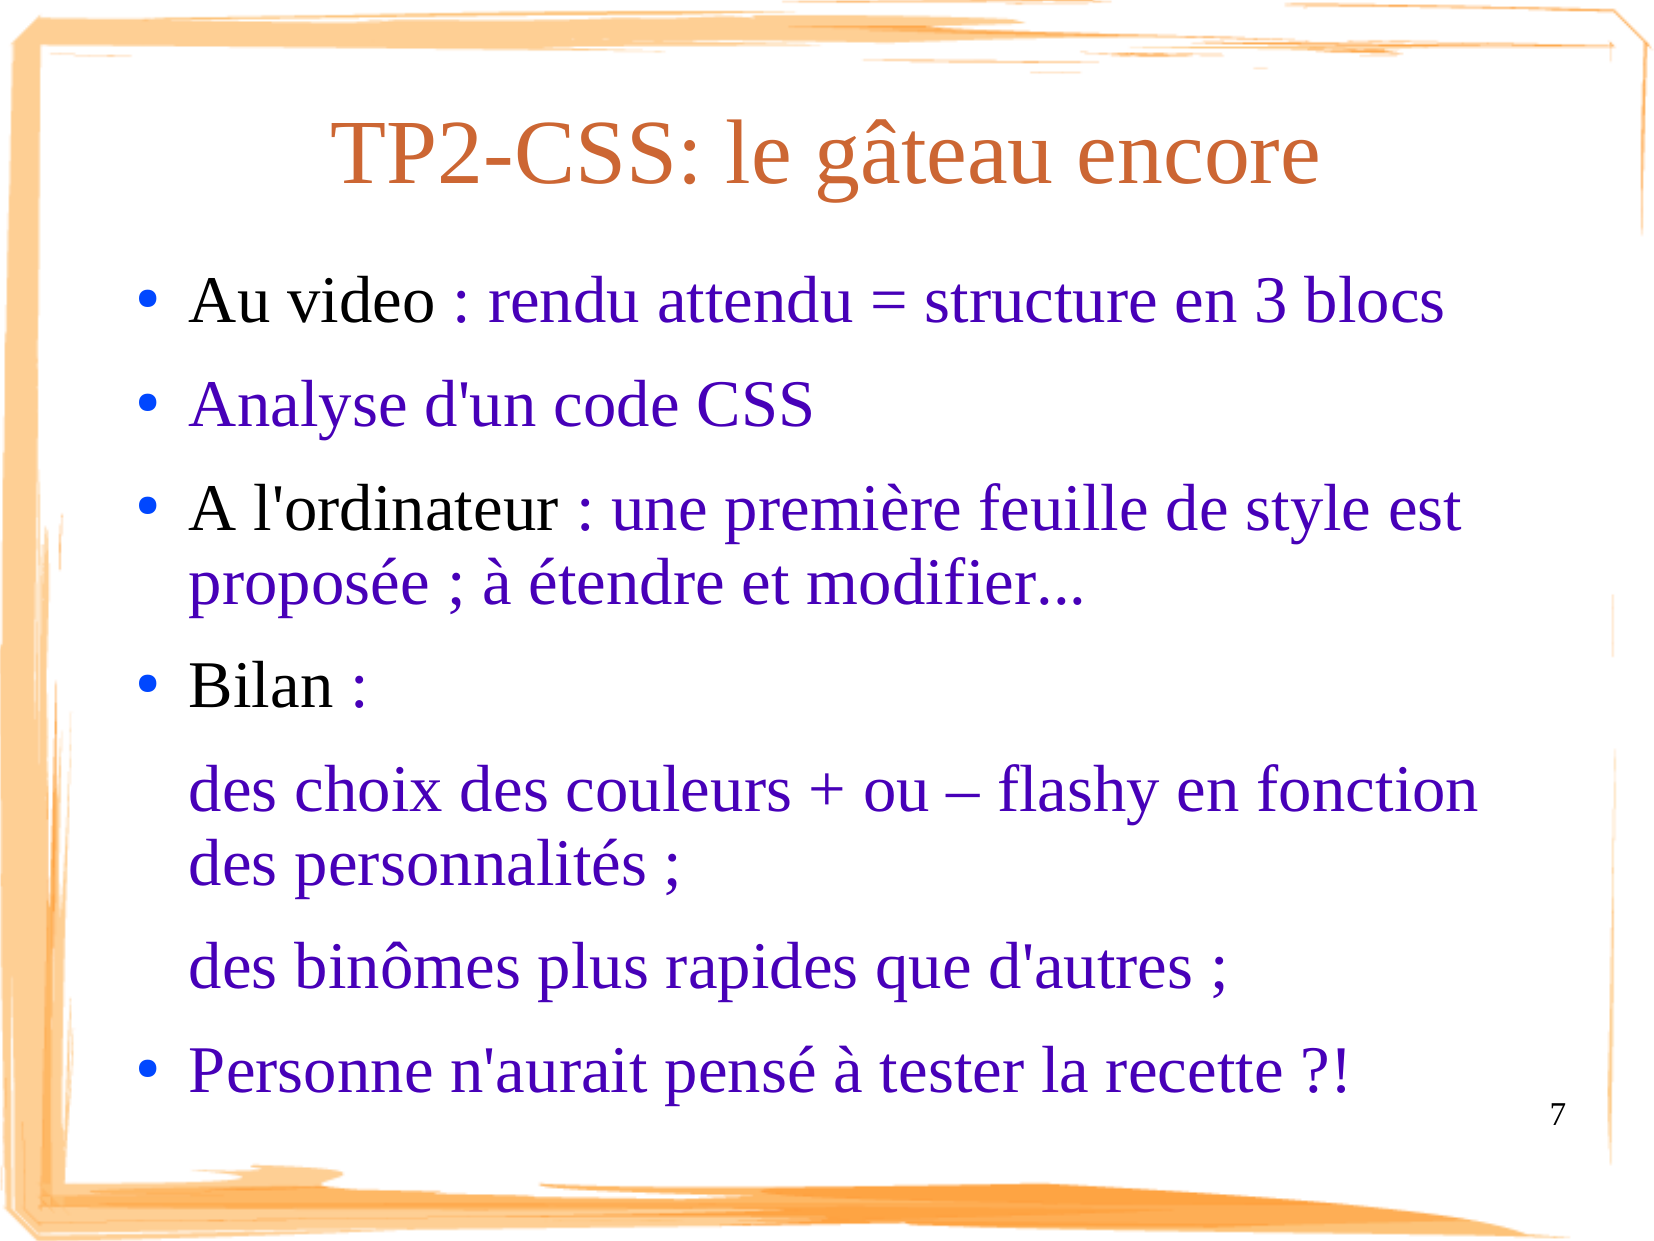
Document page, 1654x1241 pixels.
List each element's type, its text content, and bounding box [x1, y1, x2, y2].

title TP2-CSS: le gâteau encore [82, 49, 1571, 257]
list Au video : rendu attendu = structure en 3 blocs Analyse d'un code CSS A l'ordinateur : une première feuille de style est proposée ; à étendre et modifier... Bilan : des choix des couleurs + ou – flashy en fonction des personnalités ; des binômes plus rapides que d'autres ; Personne n'aurait pensé à tester la recette ?! [118, 263, 1571, 1211]
picture [0, 0, 1654, 1241]
